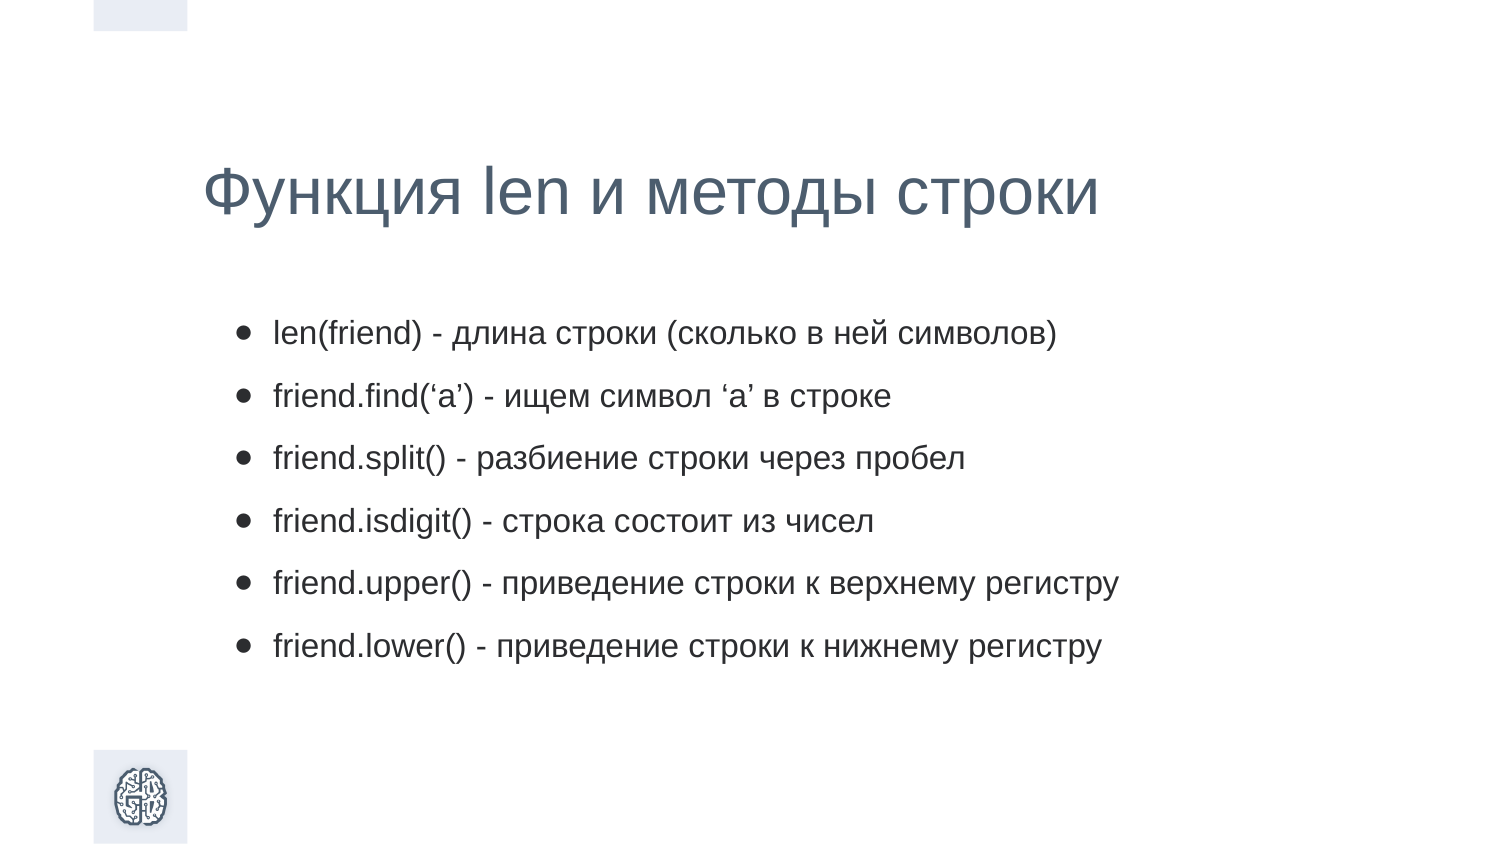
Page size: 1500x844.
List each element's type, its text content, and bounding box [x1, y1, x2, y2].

text_box len(friend) - длина строки (сколько в ней символов) [187, 284, 1312, 358]
text_box friend.lower() - приведение строки к нижнему регистру [187, 597, 1312, 671]
text_box friend.find(‘a’) - ищем символ ‘a’ в строке [187, 358, 1312, 409]
text_box Функция len и методы строки [187, 93, 1312, 282]
picture [106, 760, 175, 834]
text_box friend.isdigit() - строка состоит из чисел [187, 472, 1312, 534]
text_box friend.upper() - приведение строки к верхнему регистру [187, 534, 1312, 597]
text_box friend.split() - разбиение строки через пробел [187, 409, 1312, 472]
